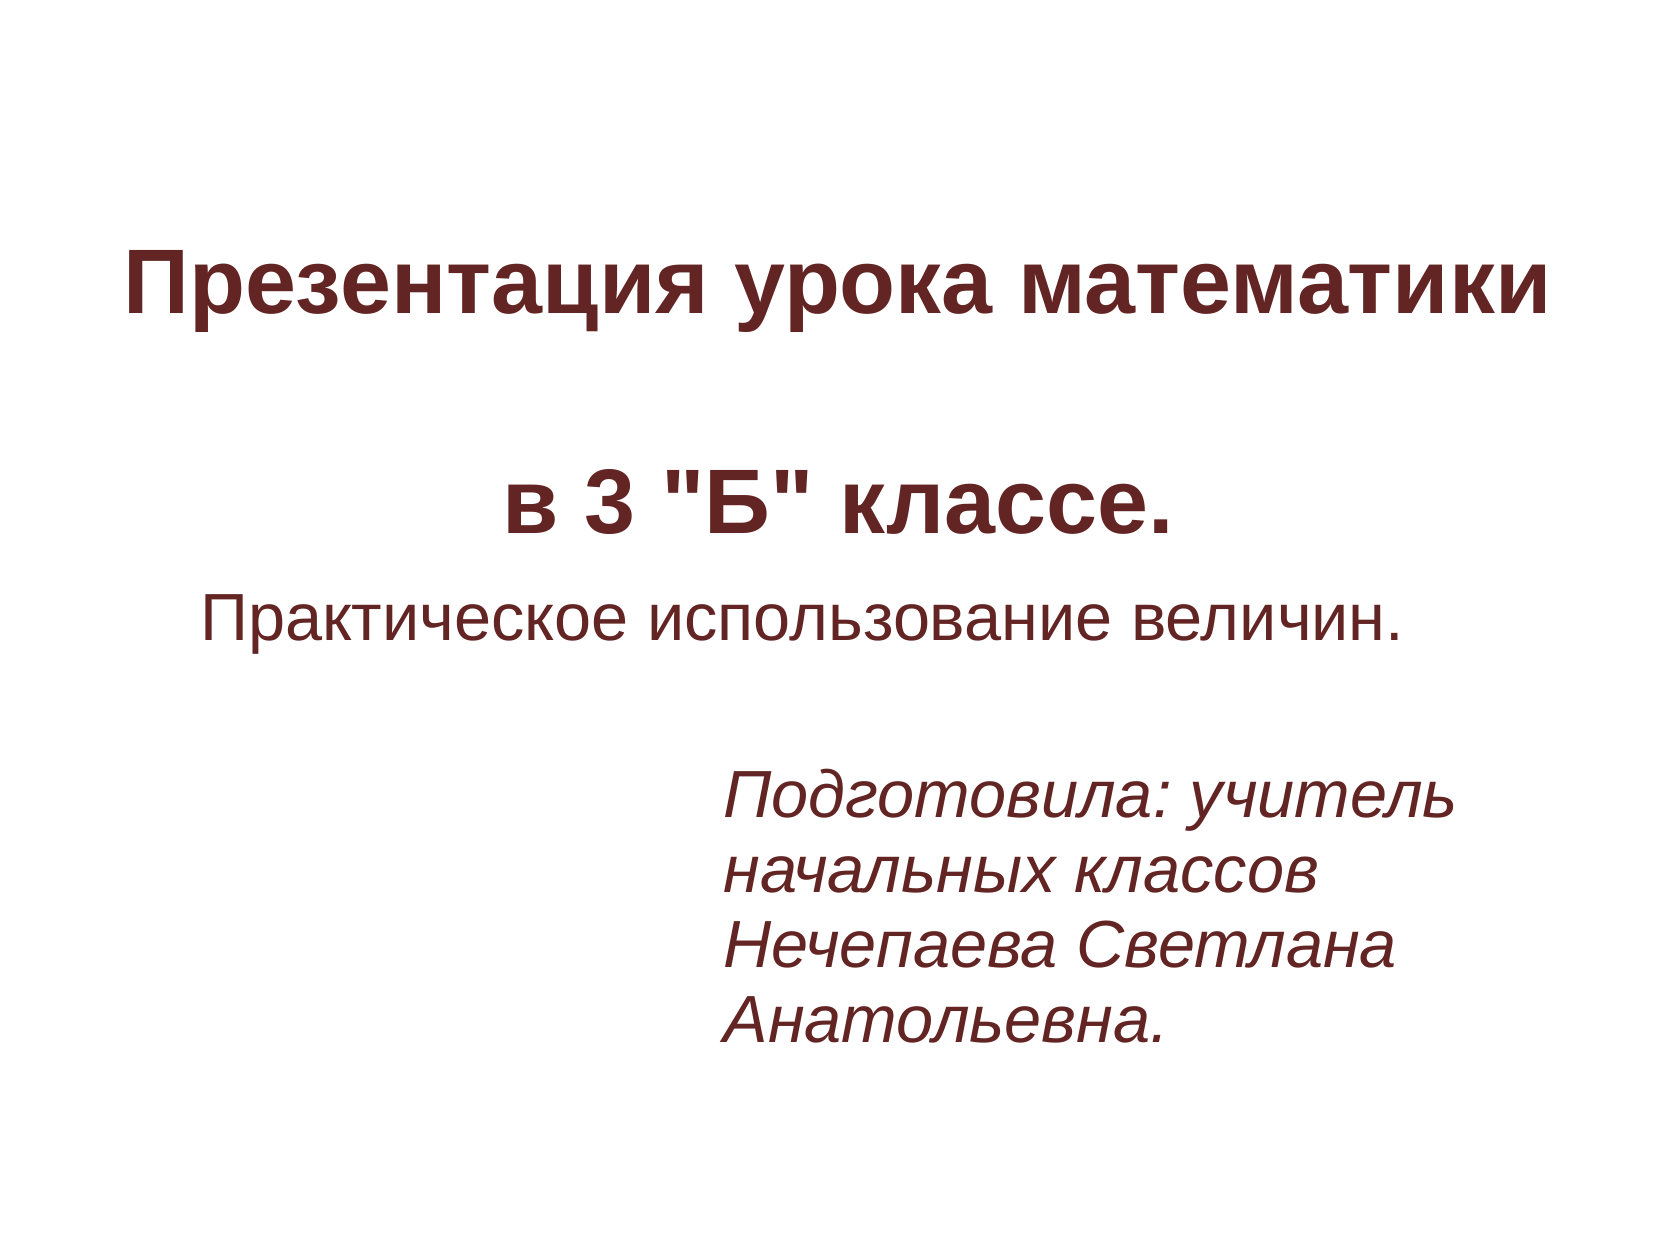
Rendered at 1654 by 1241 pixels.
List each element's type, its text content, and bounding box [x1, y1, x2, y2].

text_box Практическое использование величин. [129, 572, 1559, 666]
text_box Подготовила: учитель начальных классов Нечепаева Светлана Анатольевна. [708, 750, 1574, 1075]
title Презентация урока математики в 3 "Б" классе. [94, 112, 1583, 420]
